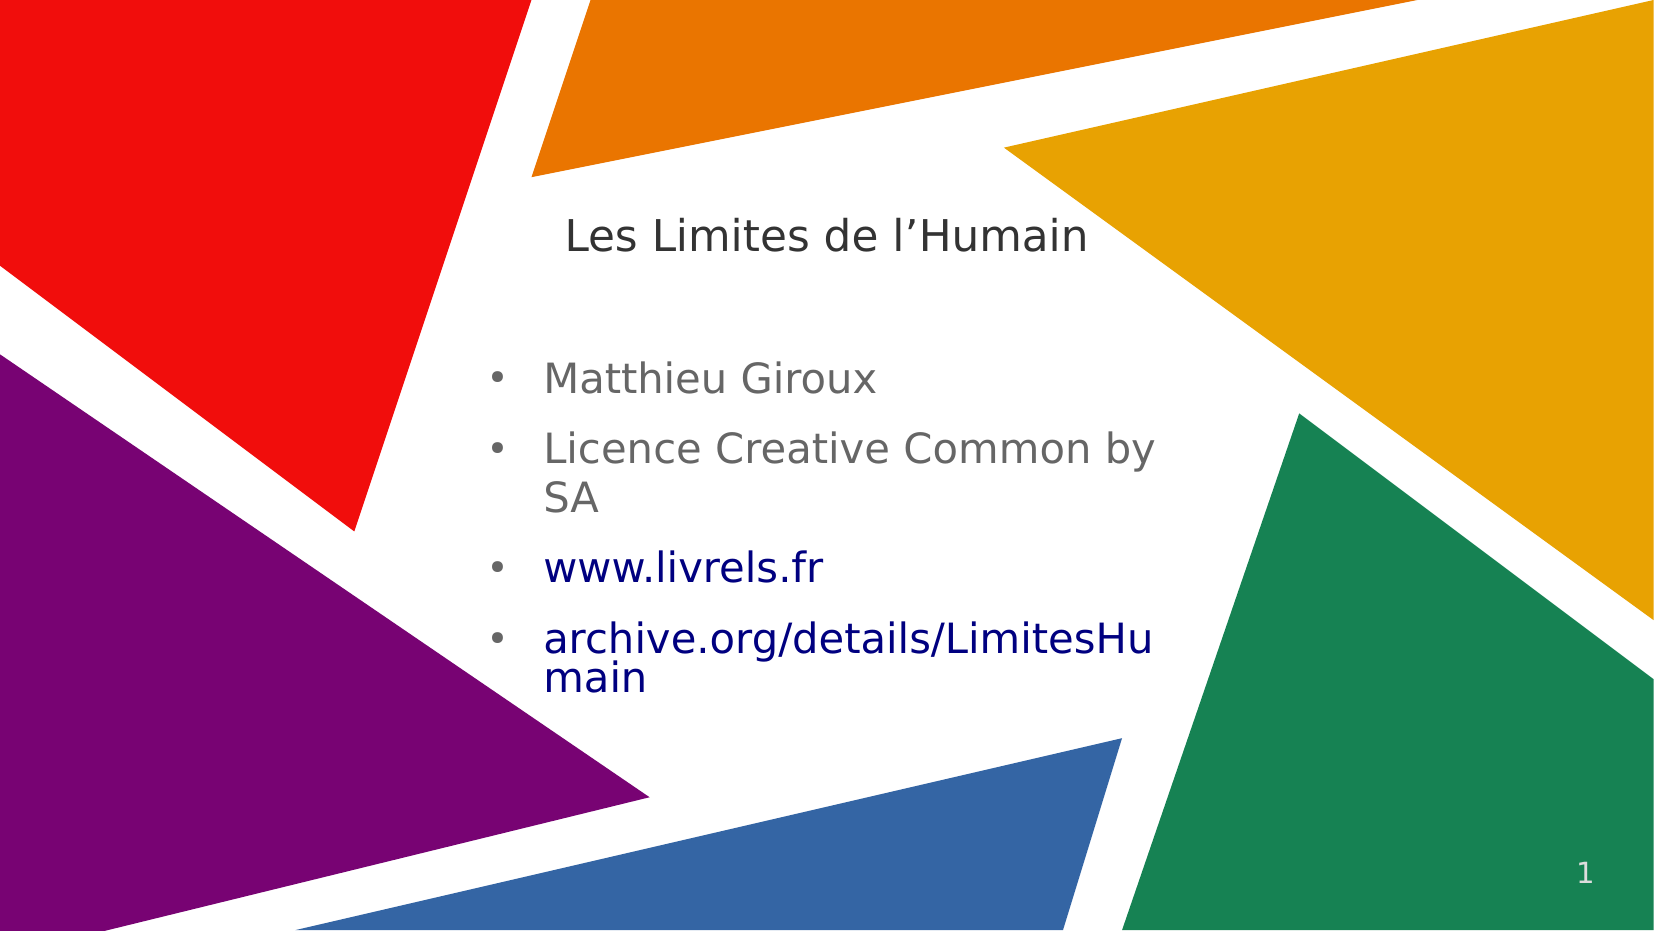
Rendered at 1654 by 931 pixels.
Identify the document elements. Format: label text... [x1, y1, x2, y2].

list Matthieu Giroux Licence Creative Common by SA www.livrels.fr archive.org/details/LimitesHumain [472, 354, 1182, 768]
title Les Limites de l’Humain [472, 147, 1182, 325]
